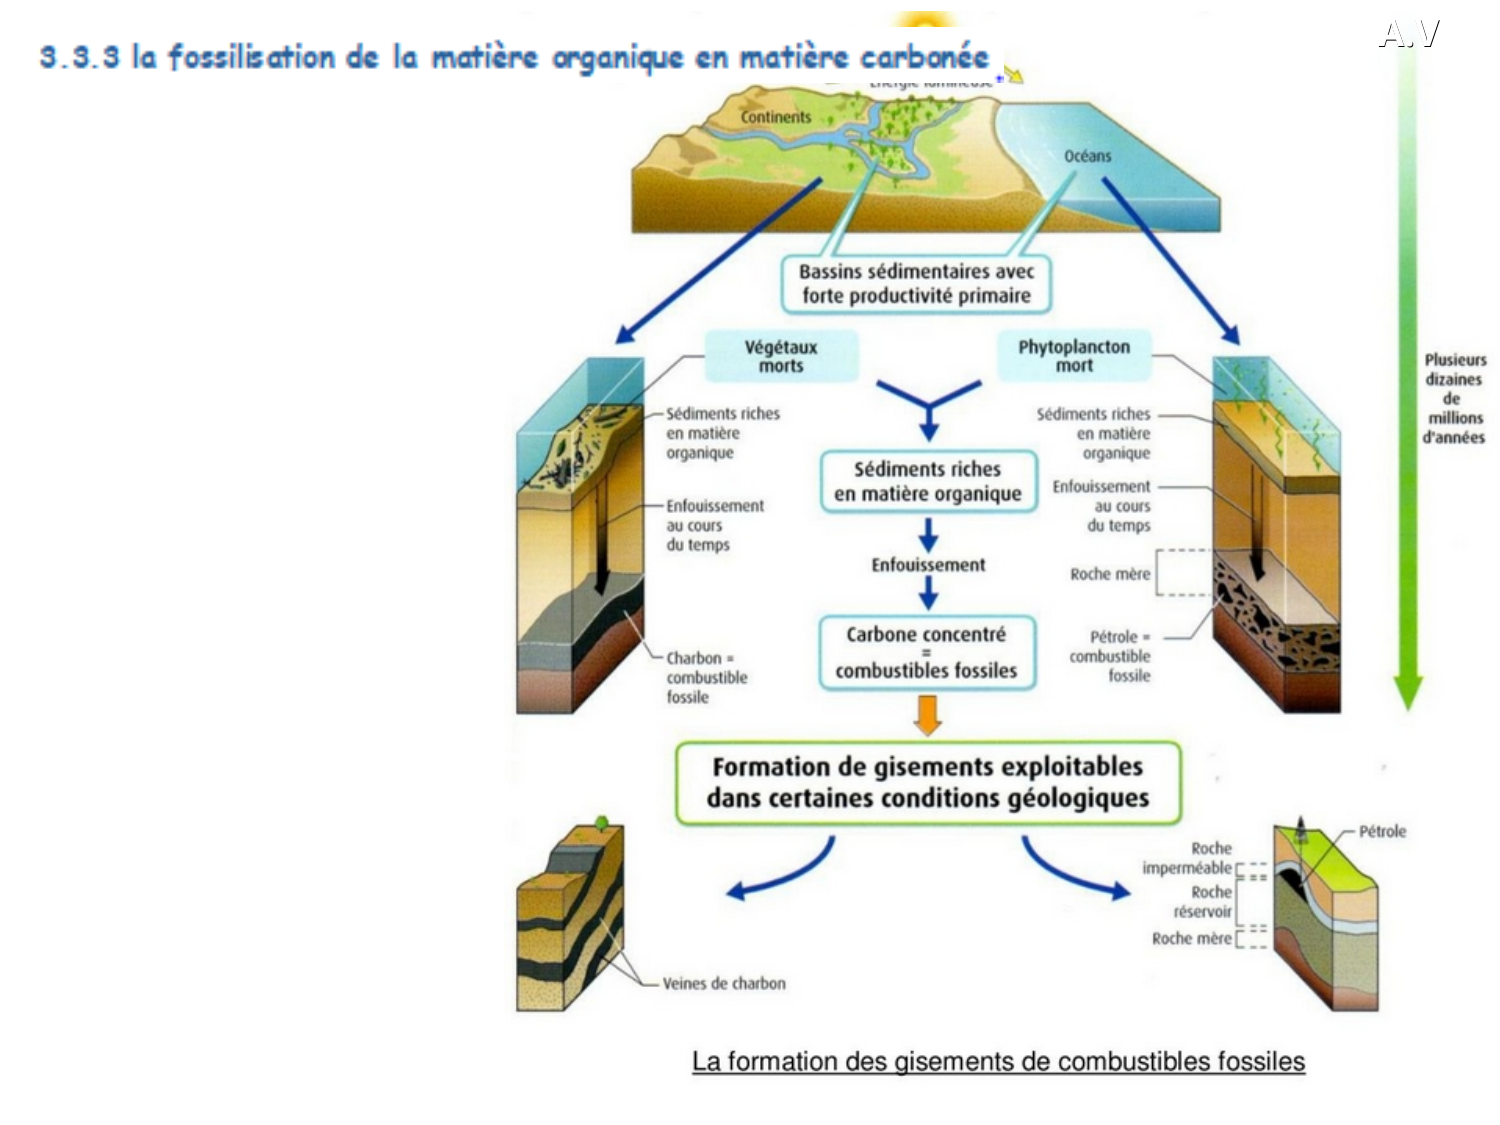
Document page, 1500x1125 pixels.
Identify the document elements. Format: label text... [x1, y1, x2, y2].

picture [17, 11, 1500, 1087]
text_box A.V [1363, 1, 1488, 63]
